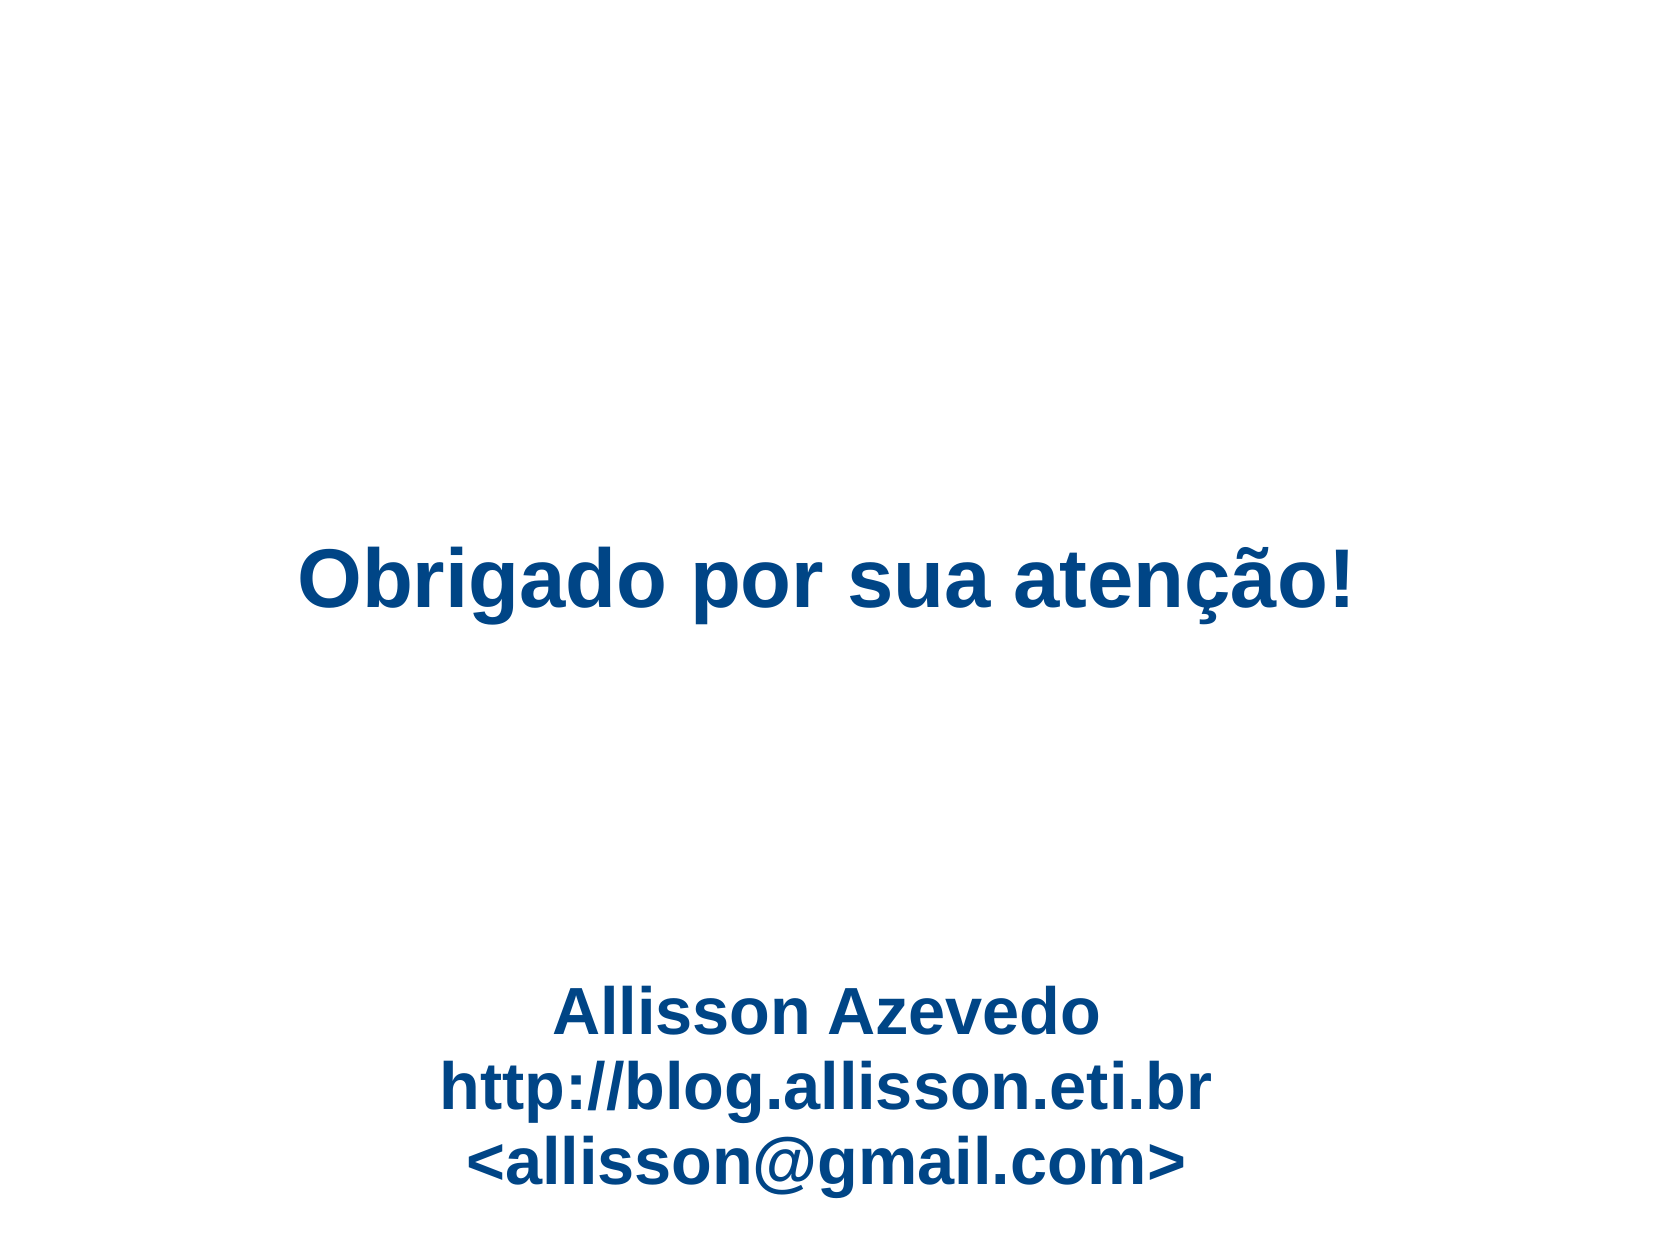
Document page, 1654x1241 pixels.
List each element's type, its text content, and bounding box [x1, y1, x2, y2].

text_box Allisson Azevedo http://blog.allisson.eti.br <allisson@gmail.com> [151, 966, 1502, 1206]
subtitle Obrigado por sua atenção! [82, 56, 1571, 1102]
